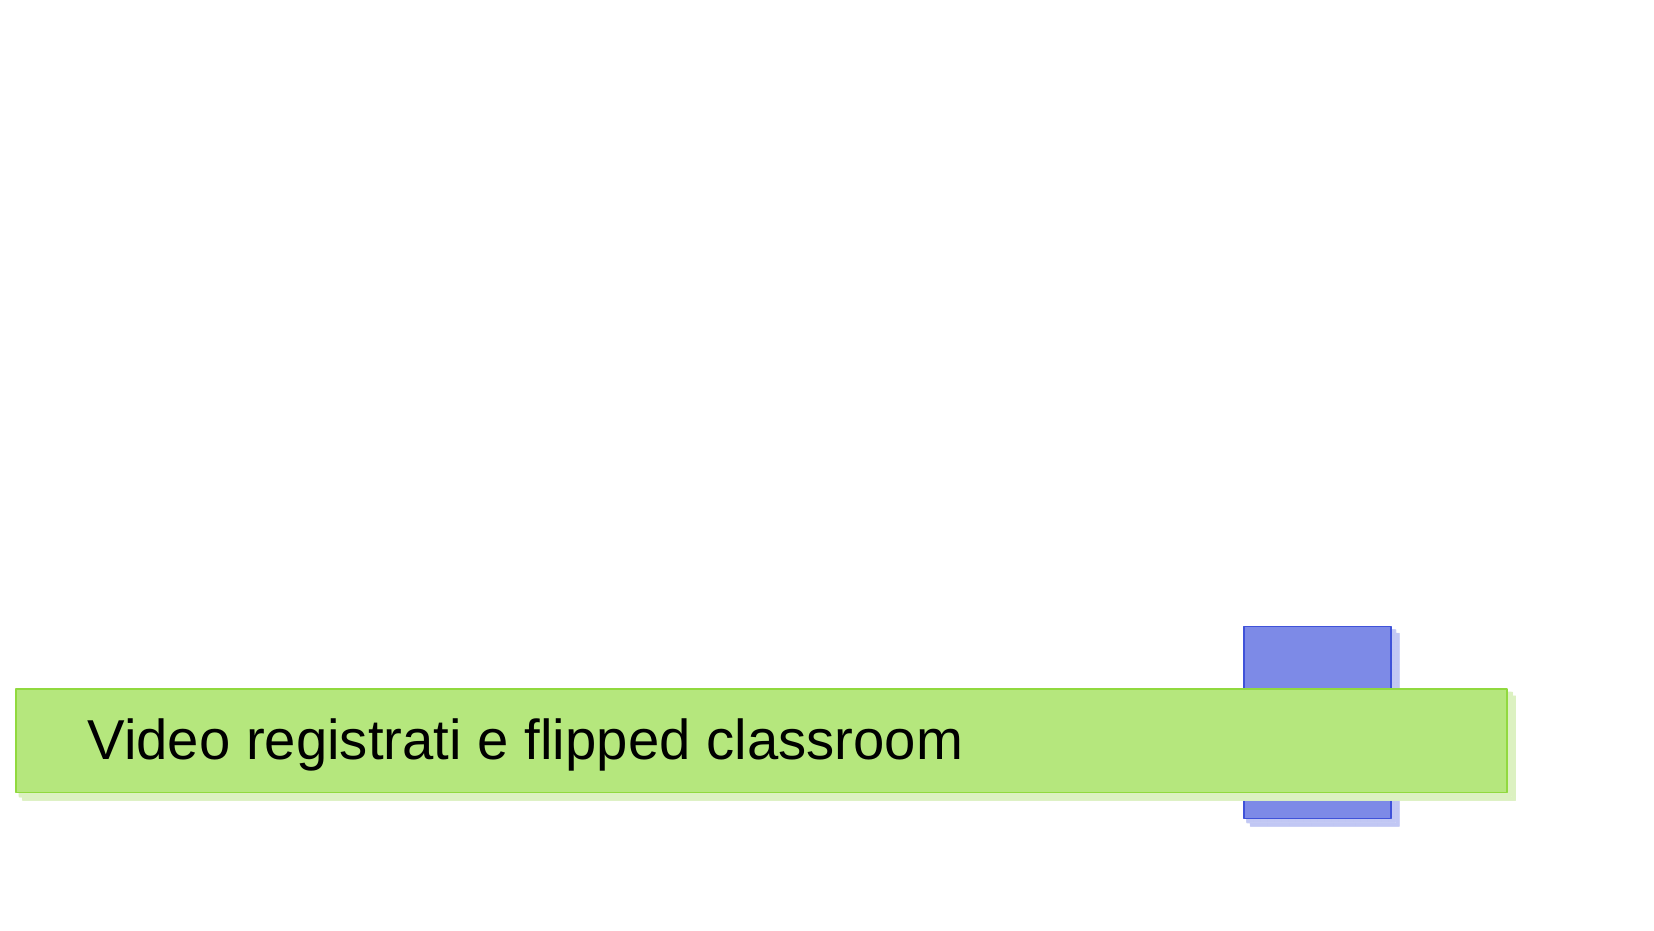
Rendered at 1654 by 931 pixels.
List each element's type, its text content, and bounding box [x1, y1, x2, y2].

title Video registrati e flipped classroom [87, 687, 1506, 792]
text_box [1243, 626, 1392, 687]
text_box [1243, 797, 1392, 819]
text_box [15, 689, 1508, 793]
